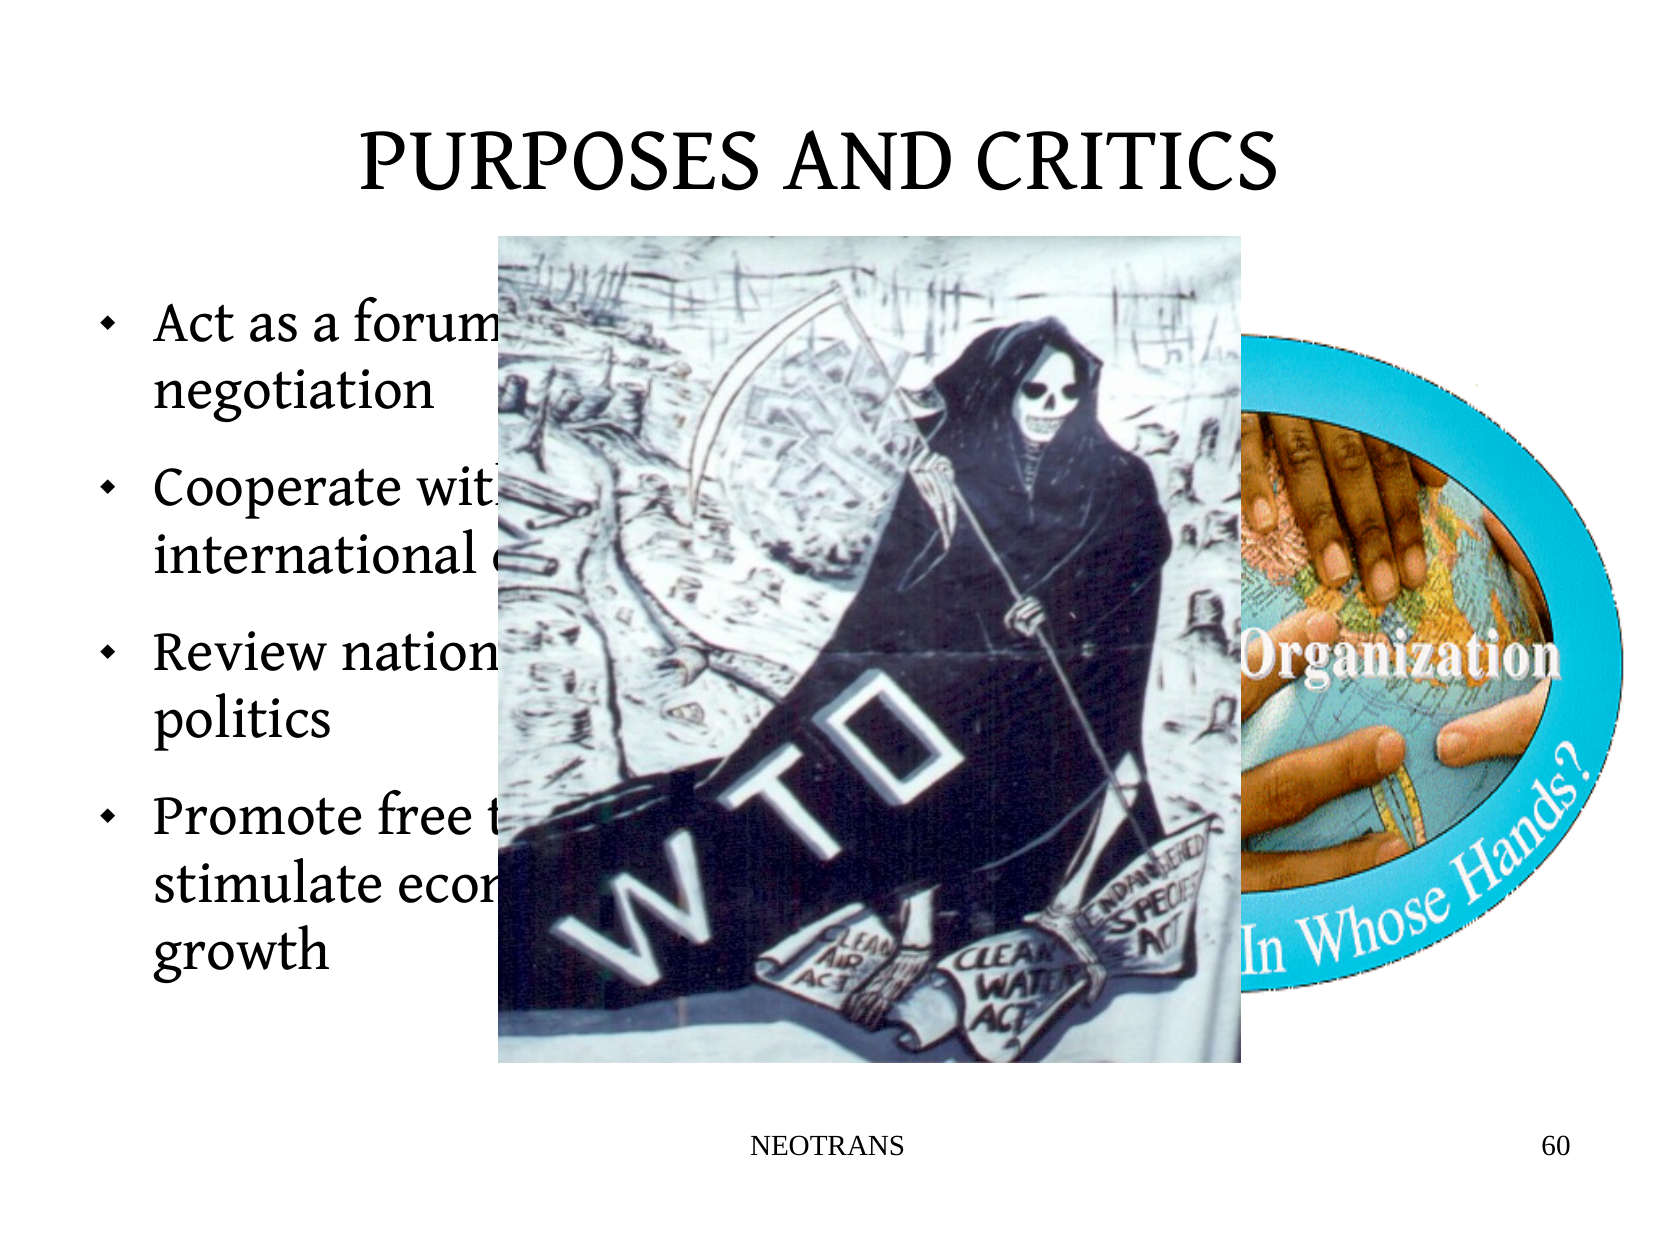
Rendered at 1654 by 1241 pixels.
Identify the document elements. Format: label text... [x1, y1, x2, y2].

picture [498, 236, 1625, 1063]
list Act as a forum for trade negotiation Cooperate with other international organization Review national trade politics Promote free trade and stimulate economic growth [82, 290, 809, 1109]
title PURPOSES AND CRITICS [76, 58, 1565, 266]
